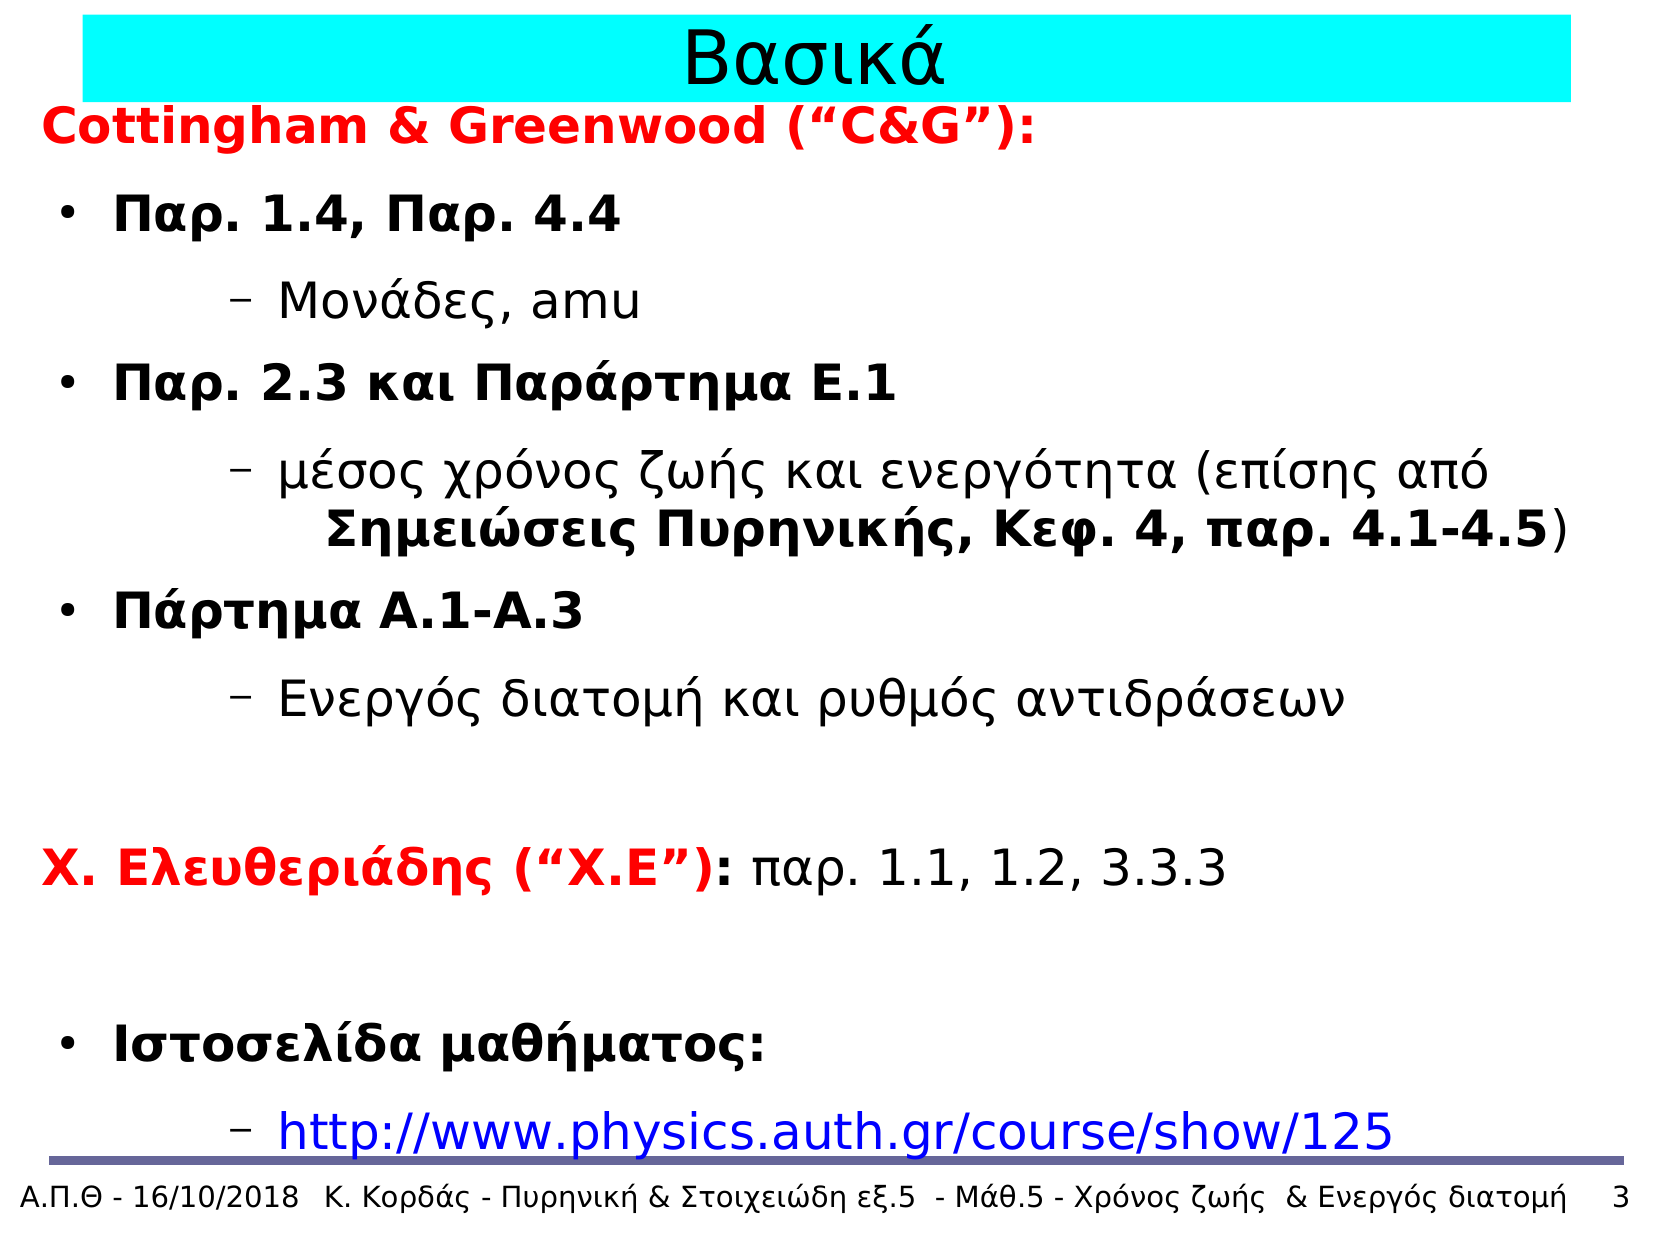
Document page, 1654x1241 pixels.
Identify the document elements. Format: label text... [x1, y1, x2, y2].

title Βασικά [82, 14, 1571, 96]
list Cottingham & Greenwood (“C&G”): Παρ. 1.4, Παρ. 4.4 Μονάδες, amu Παρ. 2.3 και Παράρτημα Ε.1 μέσος χρόνος ζωής και ενεργότητα (επίσης από Σημειώσεις Πυρηνικής, Κεφ. 4, παρ. 4.1-4.5) Πάρτημα Α.1-Α.3 Ενεργός διατομή και ρυθμός αντιδράσεων Χ. Ελευθεριάδης (“X.E”): παρ. 1.1, 1.2, 3.3.3 Ιστοσελίδα μαθήματος: http://www.physics.auth.gr/course/show/125 [41, 96, 1572, 1165]
